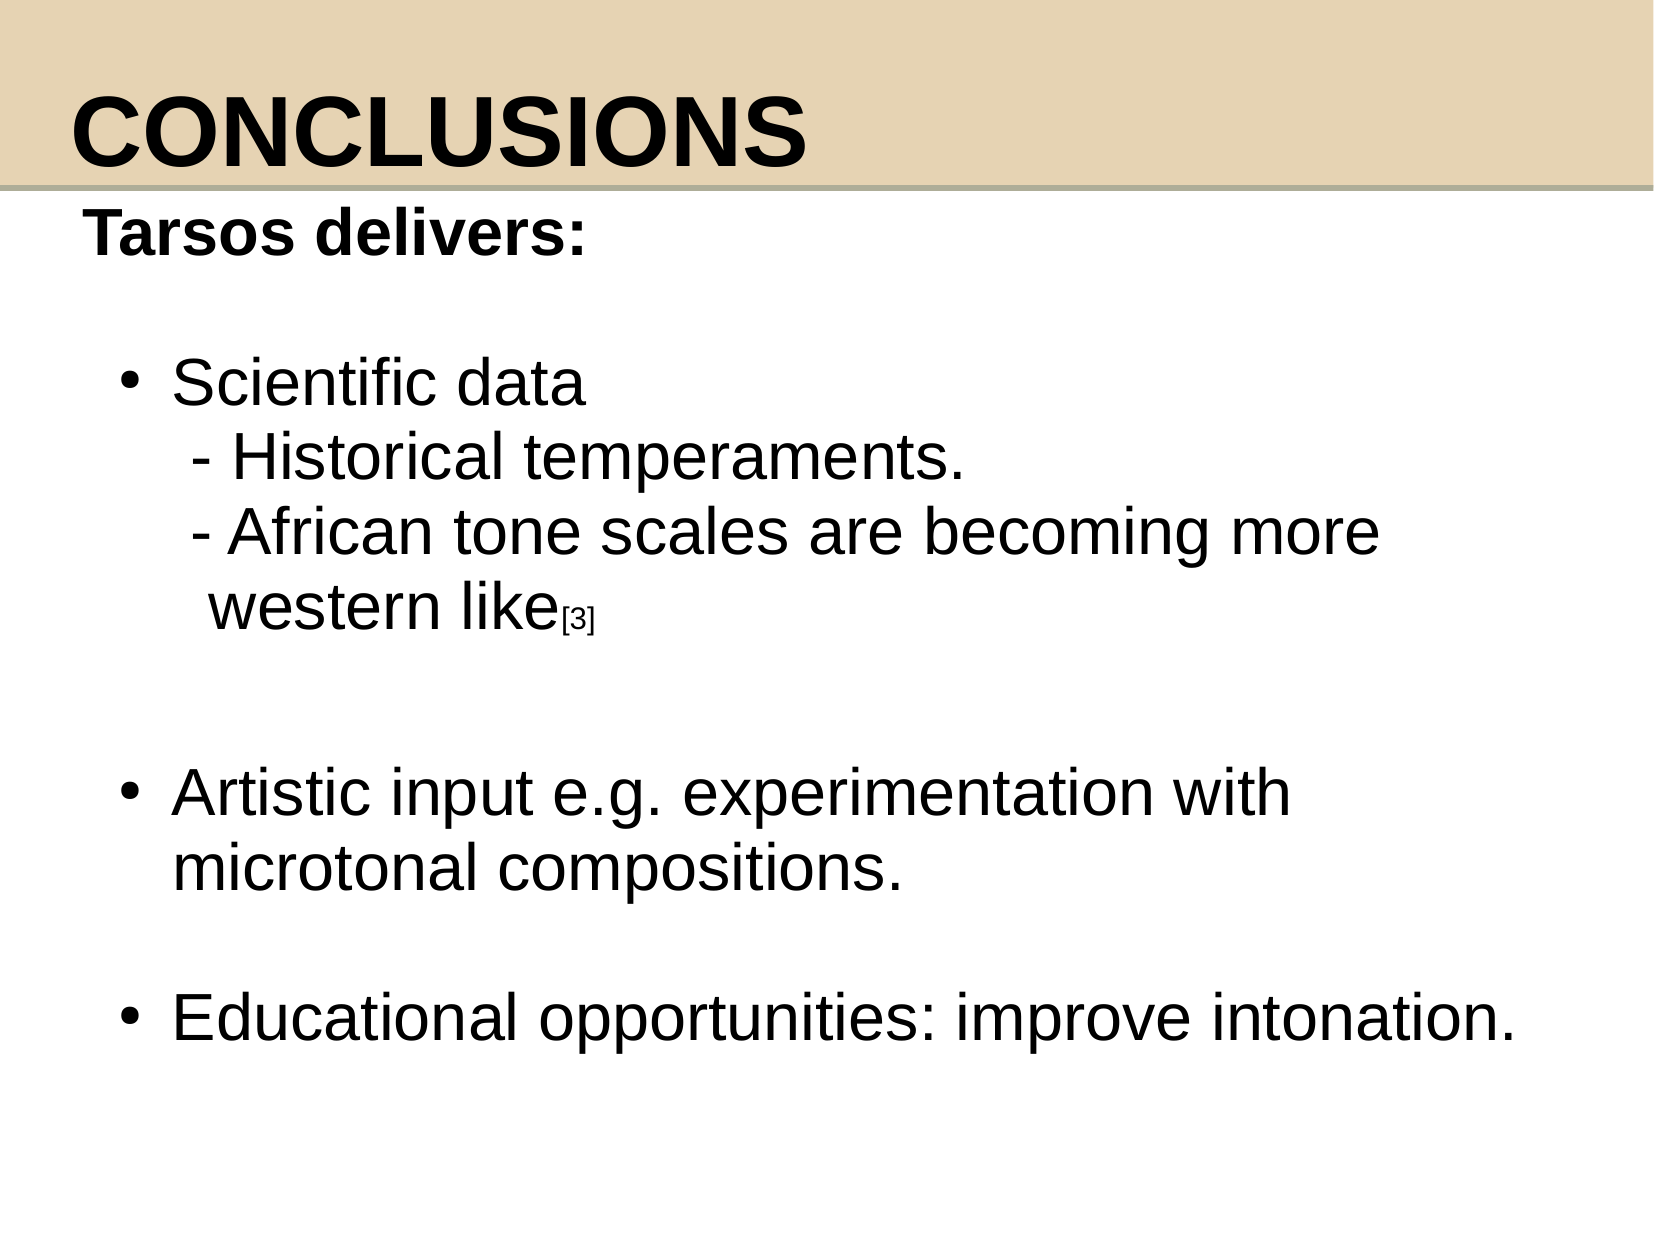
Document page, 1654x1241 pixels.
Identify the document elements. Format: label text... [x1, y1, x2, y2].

subtitle Tarsos delivers: Scientific data - Historical temperaments. - African tone scales are becoming more western like[3] Artistic input e.g. experimentation with microtonal compositions. Educational opportunities: improve intonation. [82, 250, 1571, 1149]
title CONCLUSIONS [0, 0, 1654, 188]
